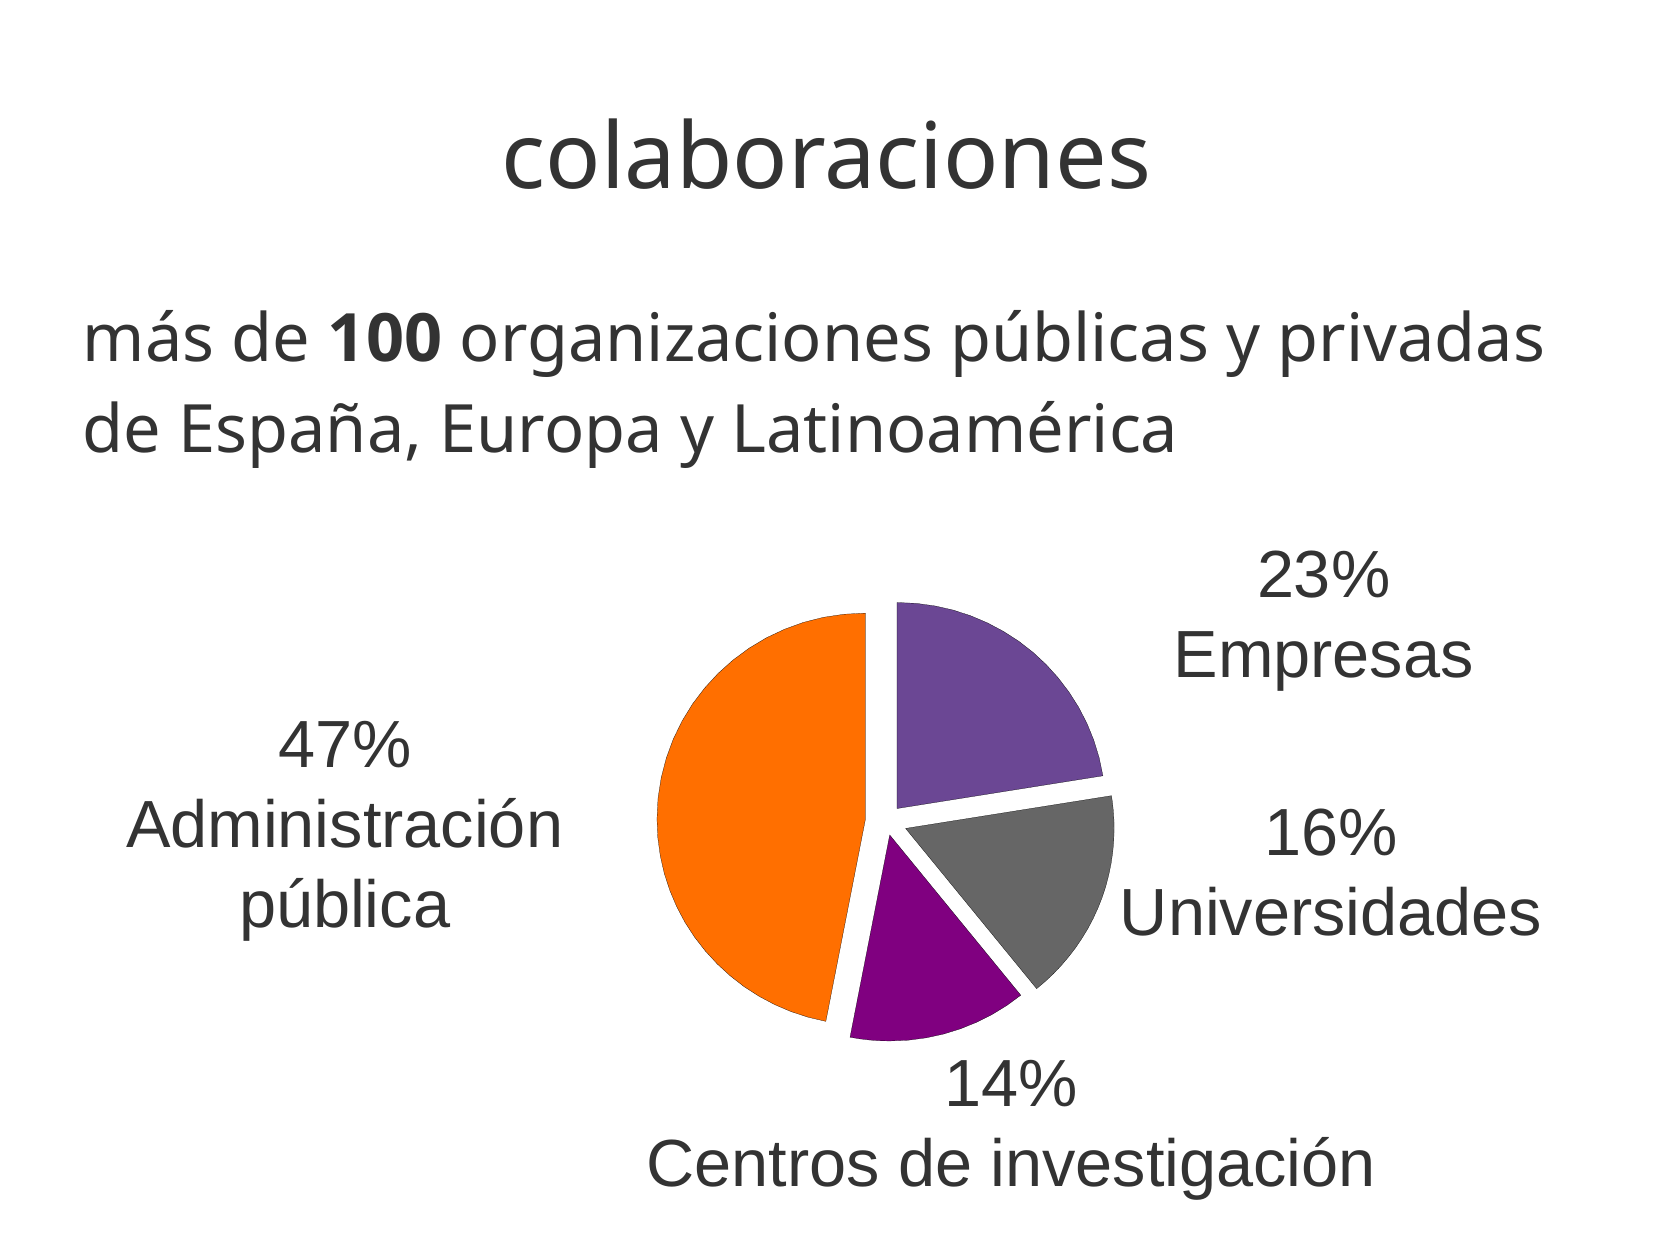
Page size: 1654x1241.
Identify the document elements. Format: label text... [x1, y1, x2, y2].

text_box 47% Administración pública [59, 693, 631, 944]
text_box 23% Empresas [1097, 523, 1551, 694]
text_box 14% Centros de investigación [605, 1033, 1418, 1218]
title colaboraciones [82, 49, 1571, 257]
list más de 100 organizaciones públicas y privadas de España, Europa y Latinoamérica [82, 290, 1571, 473]
picture [656, 602, 1116, 1033]
text_box 16% Universidades [1077, 782, 1585, 953]
